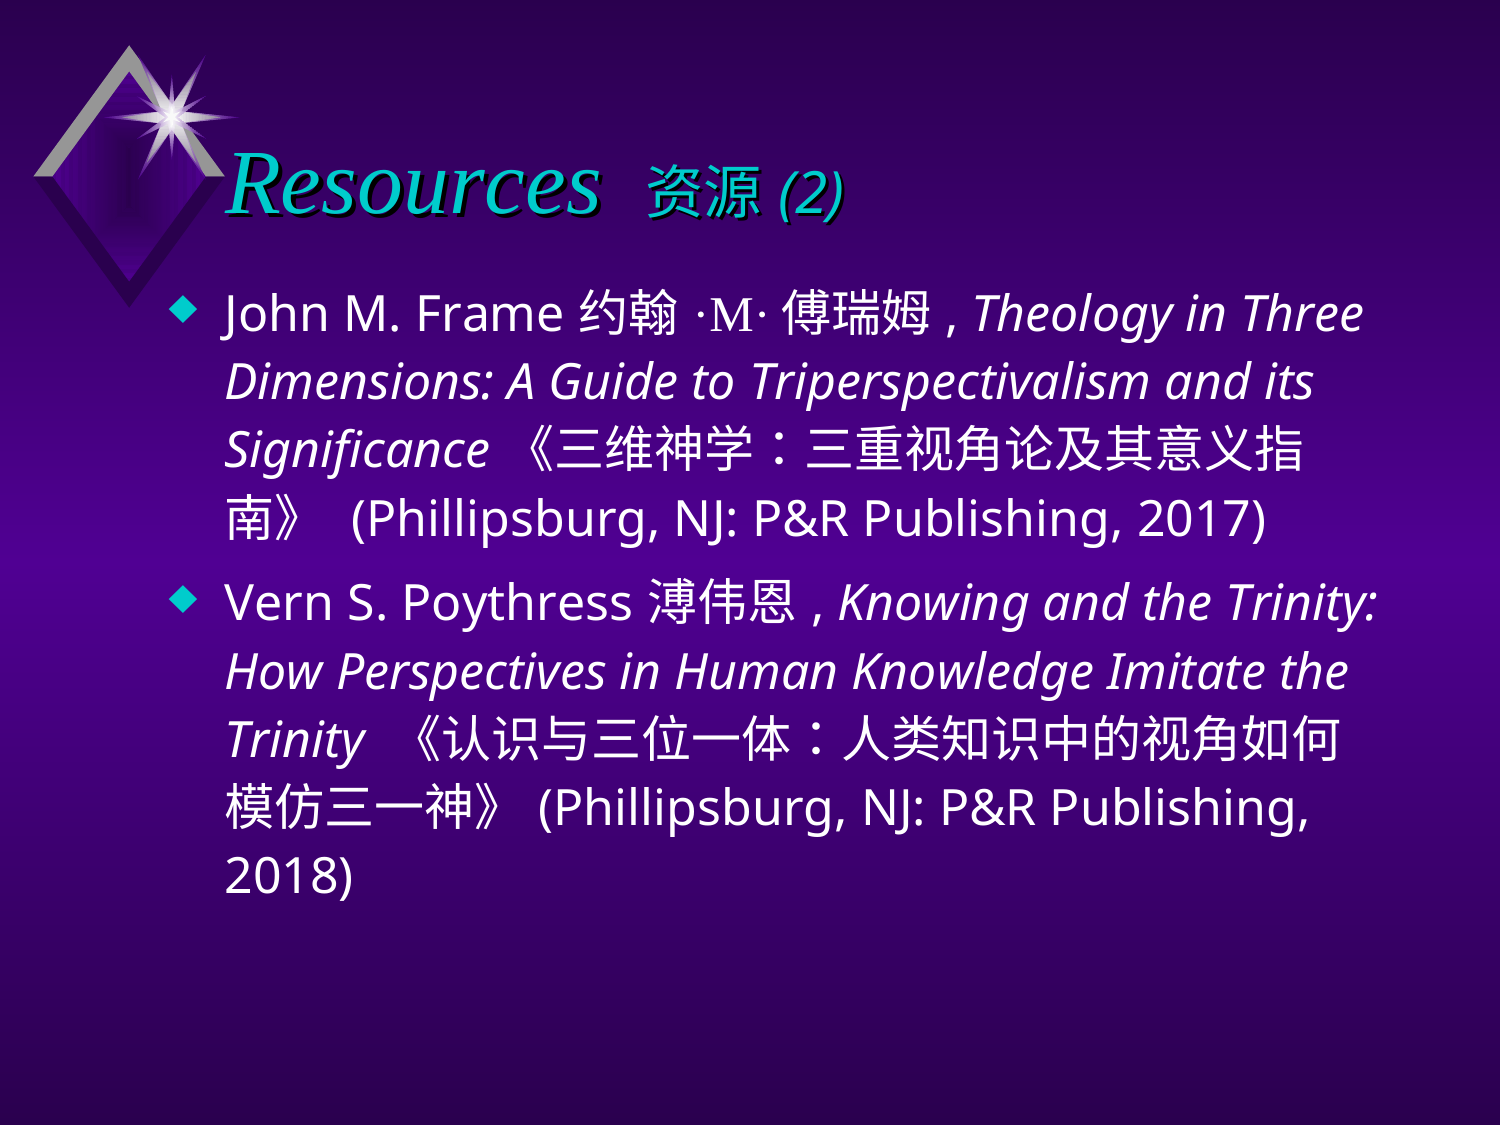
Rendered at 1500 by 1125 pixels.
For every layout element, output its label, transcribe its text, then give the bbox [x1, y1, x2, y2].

list John M. Frame约翰·M·傅瑞姆, Theology in Three Dimensions: A Guide to Triperspectivalism and its Significance《三维神学：三重视角论及其意义指南》 (Phillipsburg, NJ: P&R Publishing, 2017) Vern S. Poythress溥伟恩, Knowing and the Trinity: How Perspectives in Human Knowledge Imitate the Trinity 《认识与三位一体：人类知识中的视角如何模仿三一神》(Phillipsburg, NJ: P&R Publishing, 2018) [112, 277, 1388, 1125]
title Resources 资源(2) [224, 65, 1388, 277]
